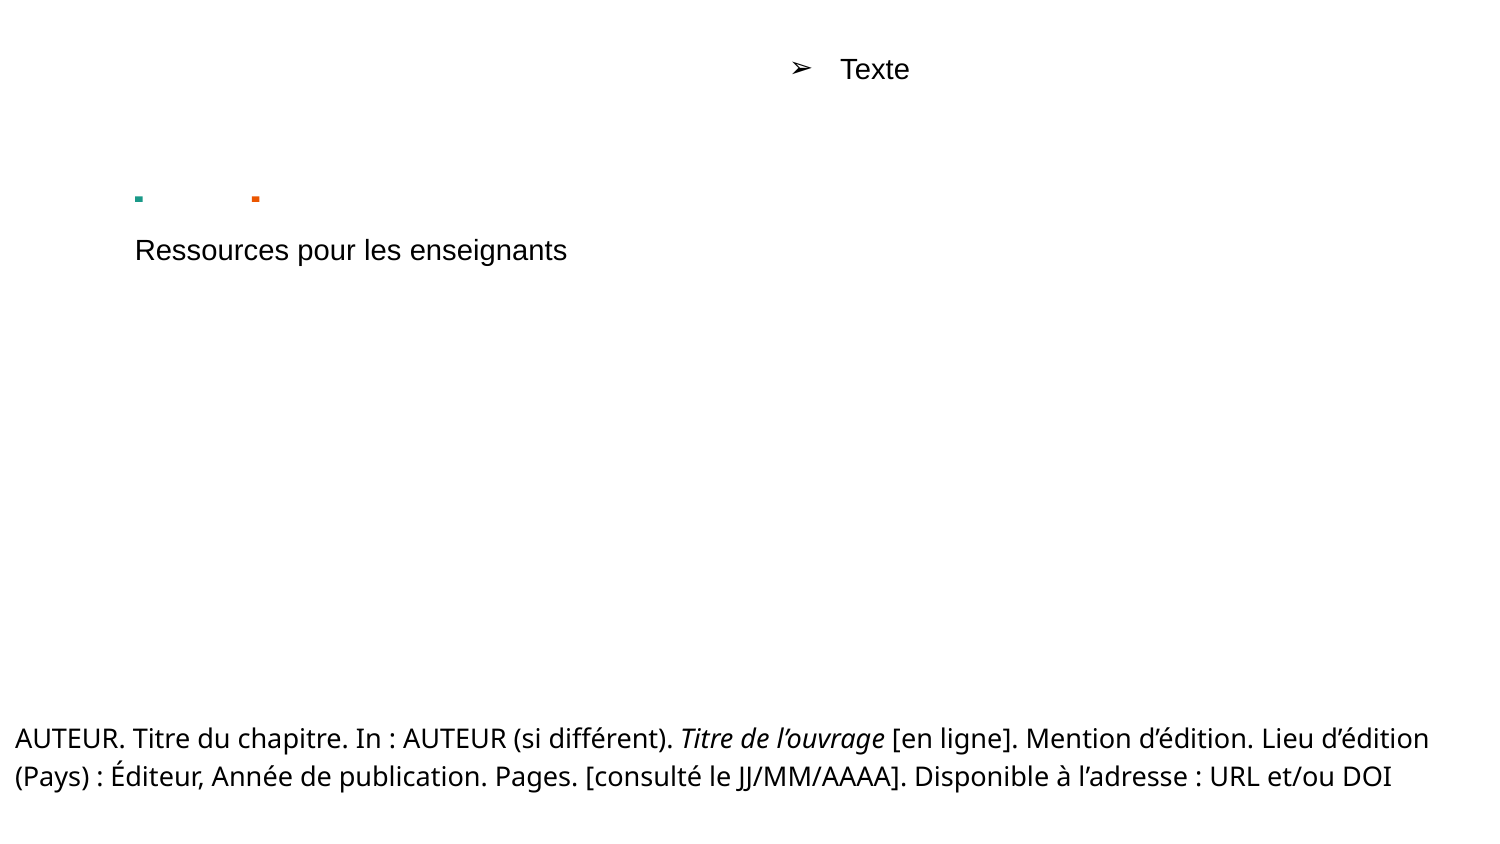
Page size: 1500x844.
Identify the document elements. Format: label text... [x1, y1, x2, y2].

title Ressources pour les enseignants [119, 216, 662, 494]
list Texte [750, 35, 1452, 701]
text_box AUTEUR. Titre du chapitre. In : AUTEUR (si différent). Titre de l’ouvrage [en ligne]. Mention d’édition. Lieu d’édition (Pays) : Éditeur, Année de publication. Pages. [consulté le JJ/MM/AAAA]. Disponible à l’adresse : URL et/ou DOI [0, 701, 1500, 807]
